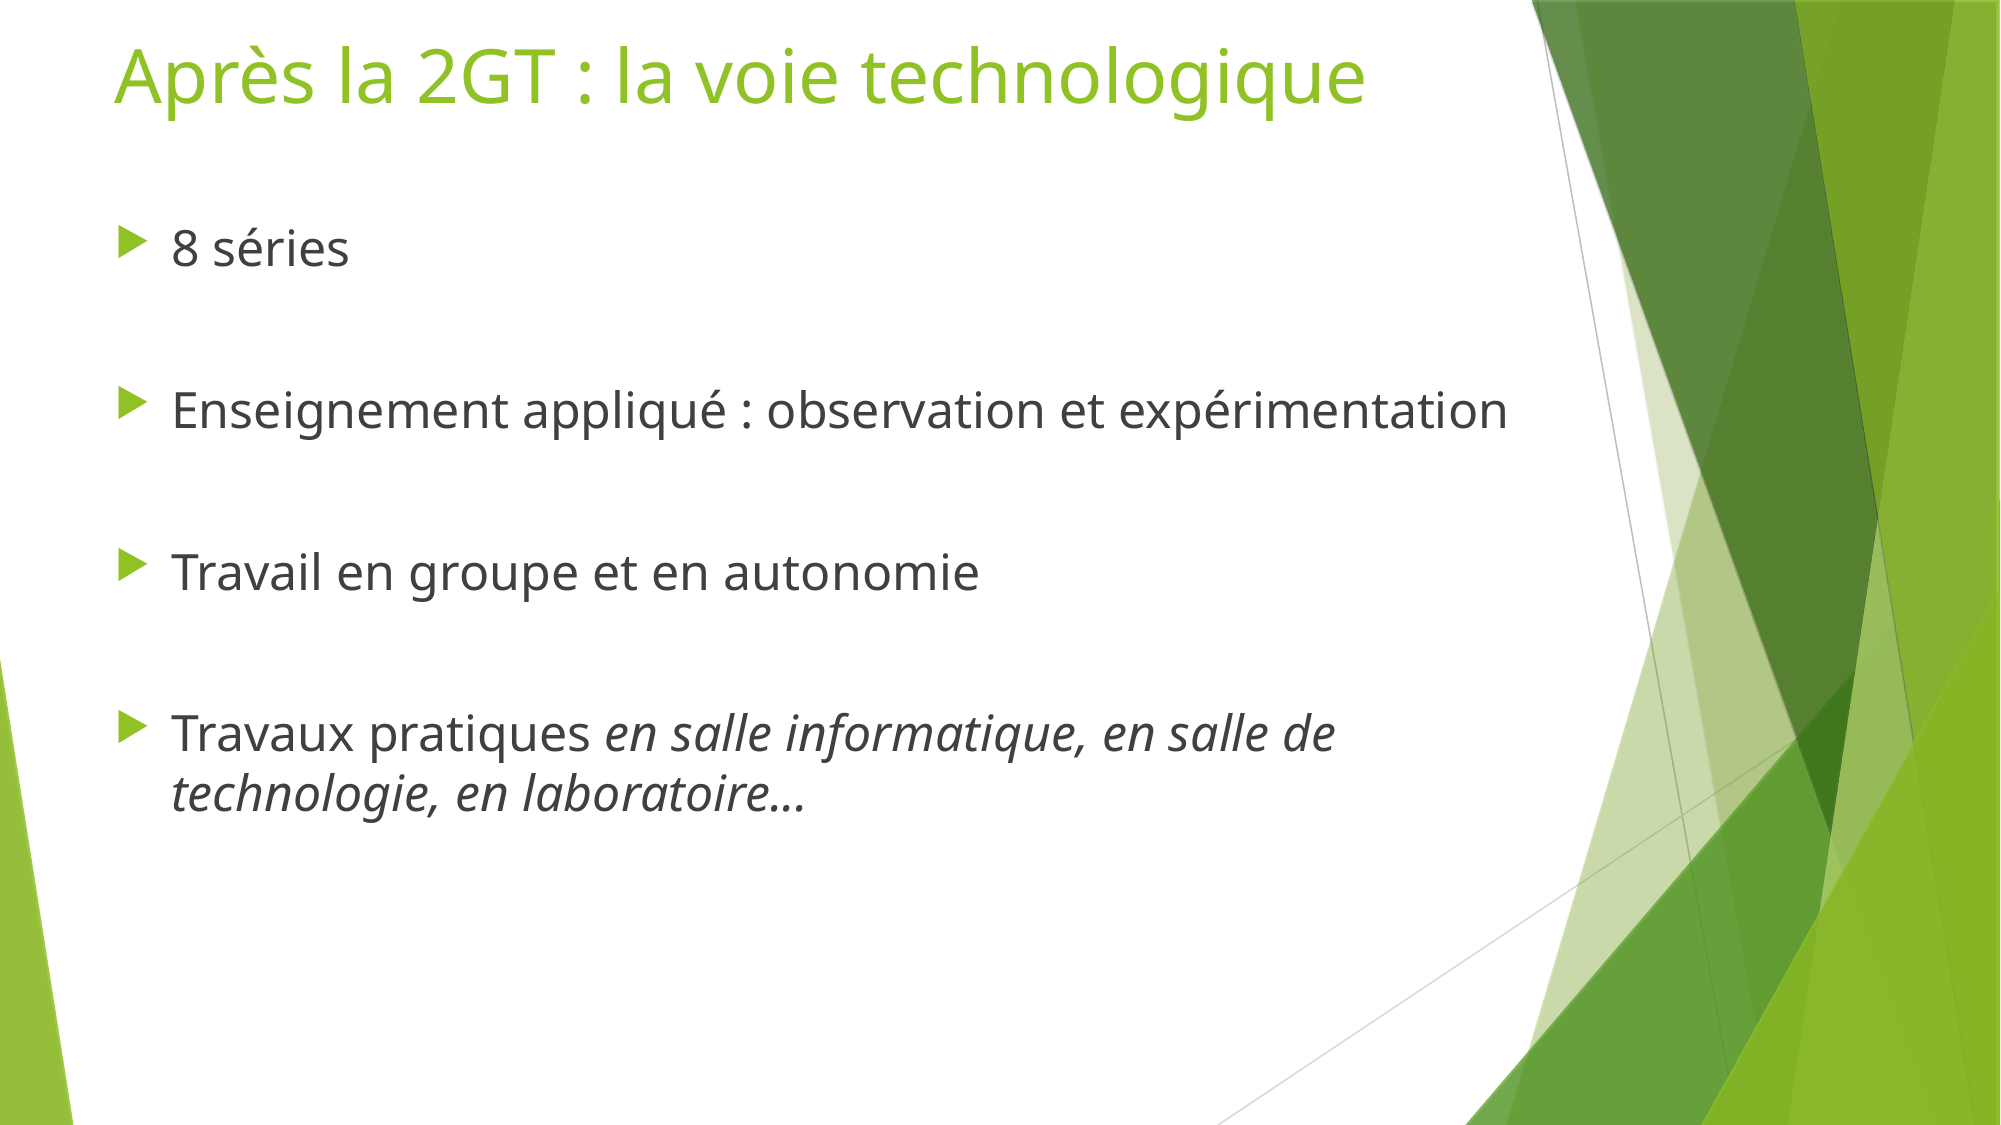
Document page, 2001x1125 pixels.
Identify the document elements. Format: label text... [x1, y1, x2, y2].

list 8 séries Enseignement appliqué : observation et expérimentation Travail en groupe et en autonomie Travaux pratiques en salle informatique, en salle de technologie, en laboratoire... [99, 209, 1544, 992]
title Après la 2GT : la voie technologique [99, 21, 1882, 257]
